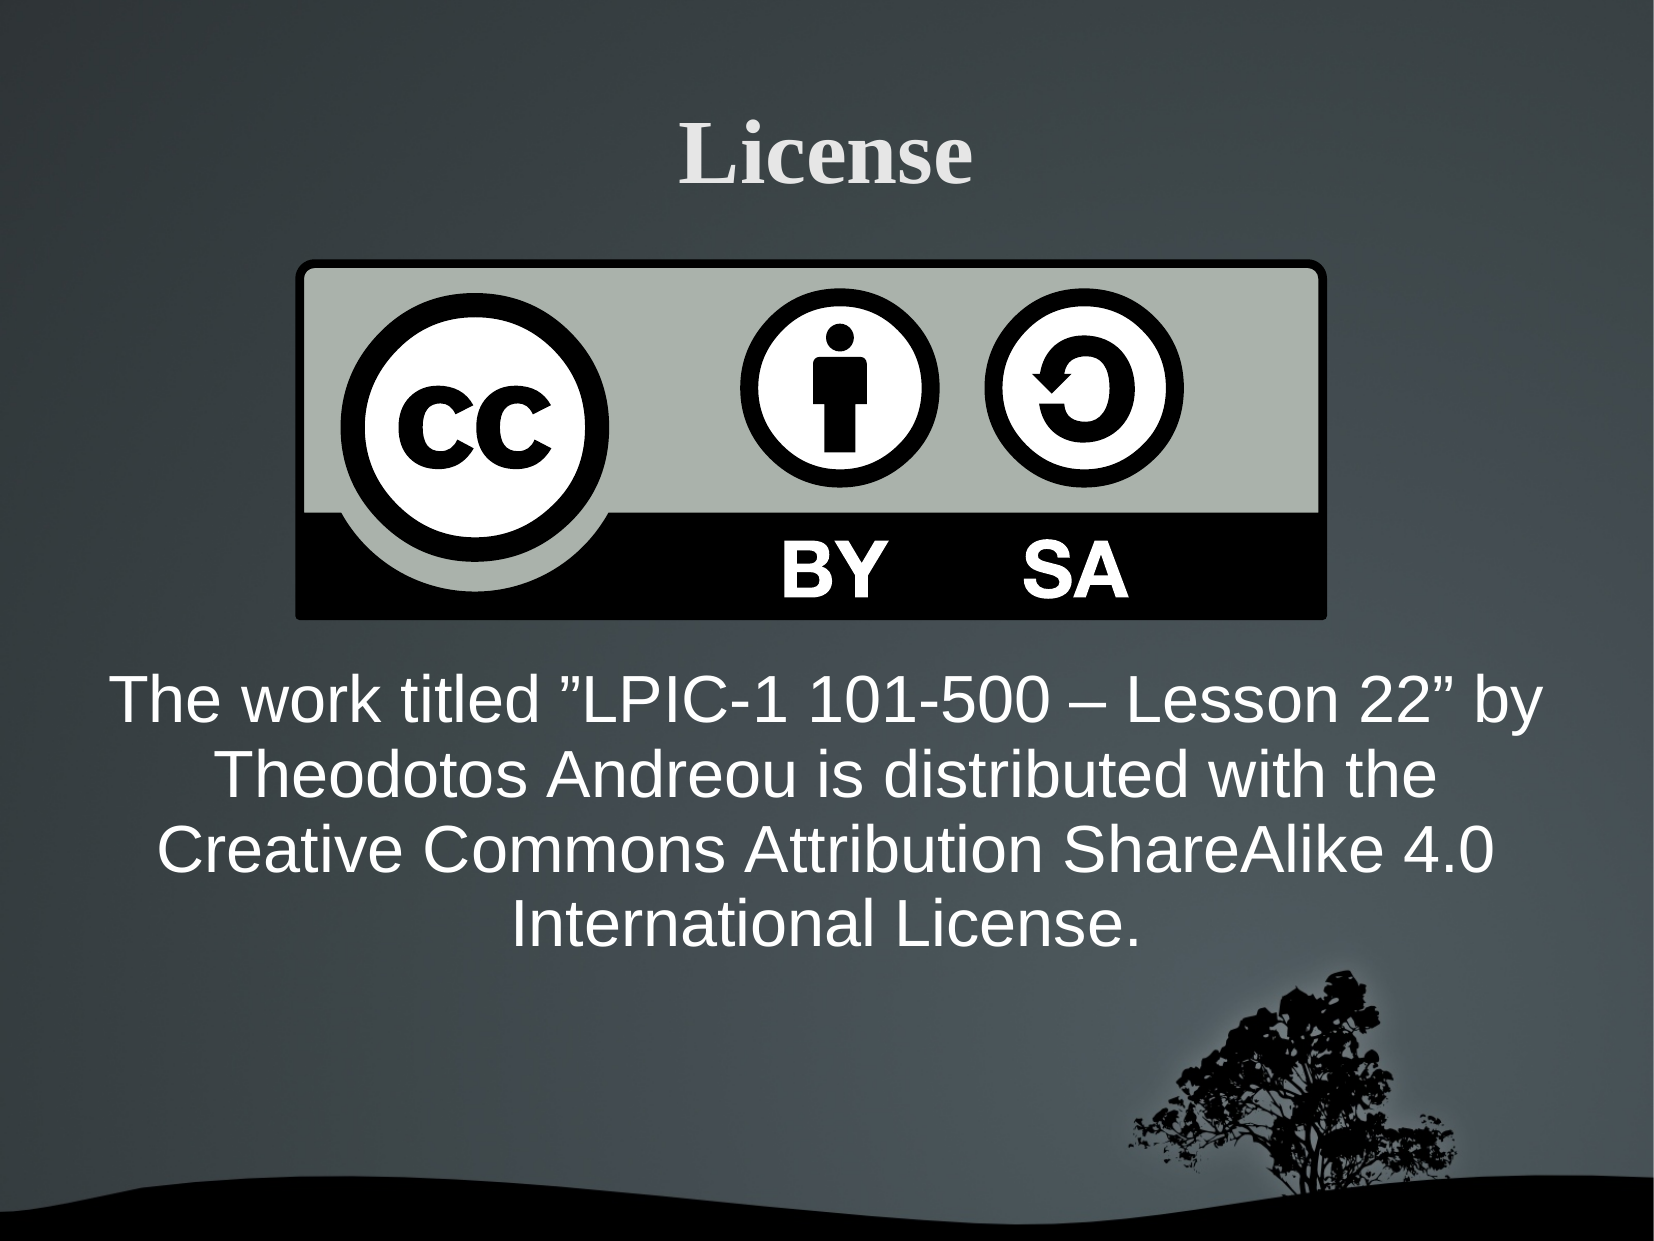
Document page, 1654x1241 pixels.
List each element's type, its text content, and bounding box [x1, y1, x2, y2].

title License [82, 49, 1571, 257]
picture [0, 0, 1654, 1241]
subtitle The work titled ”LPIC-1 101-500 – Lesson 22” by Theodotos Andreou is distributed with the Creative Commons Attribution ShareAlike 4.0 International License. [82, 290, 1571, 1109]
